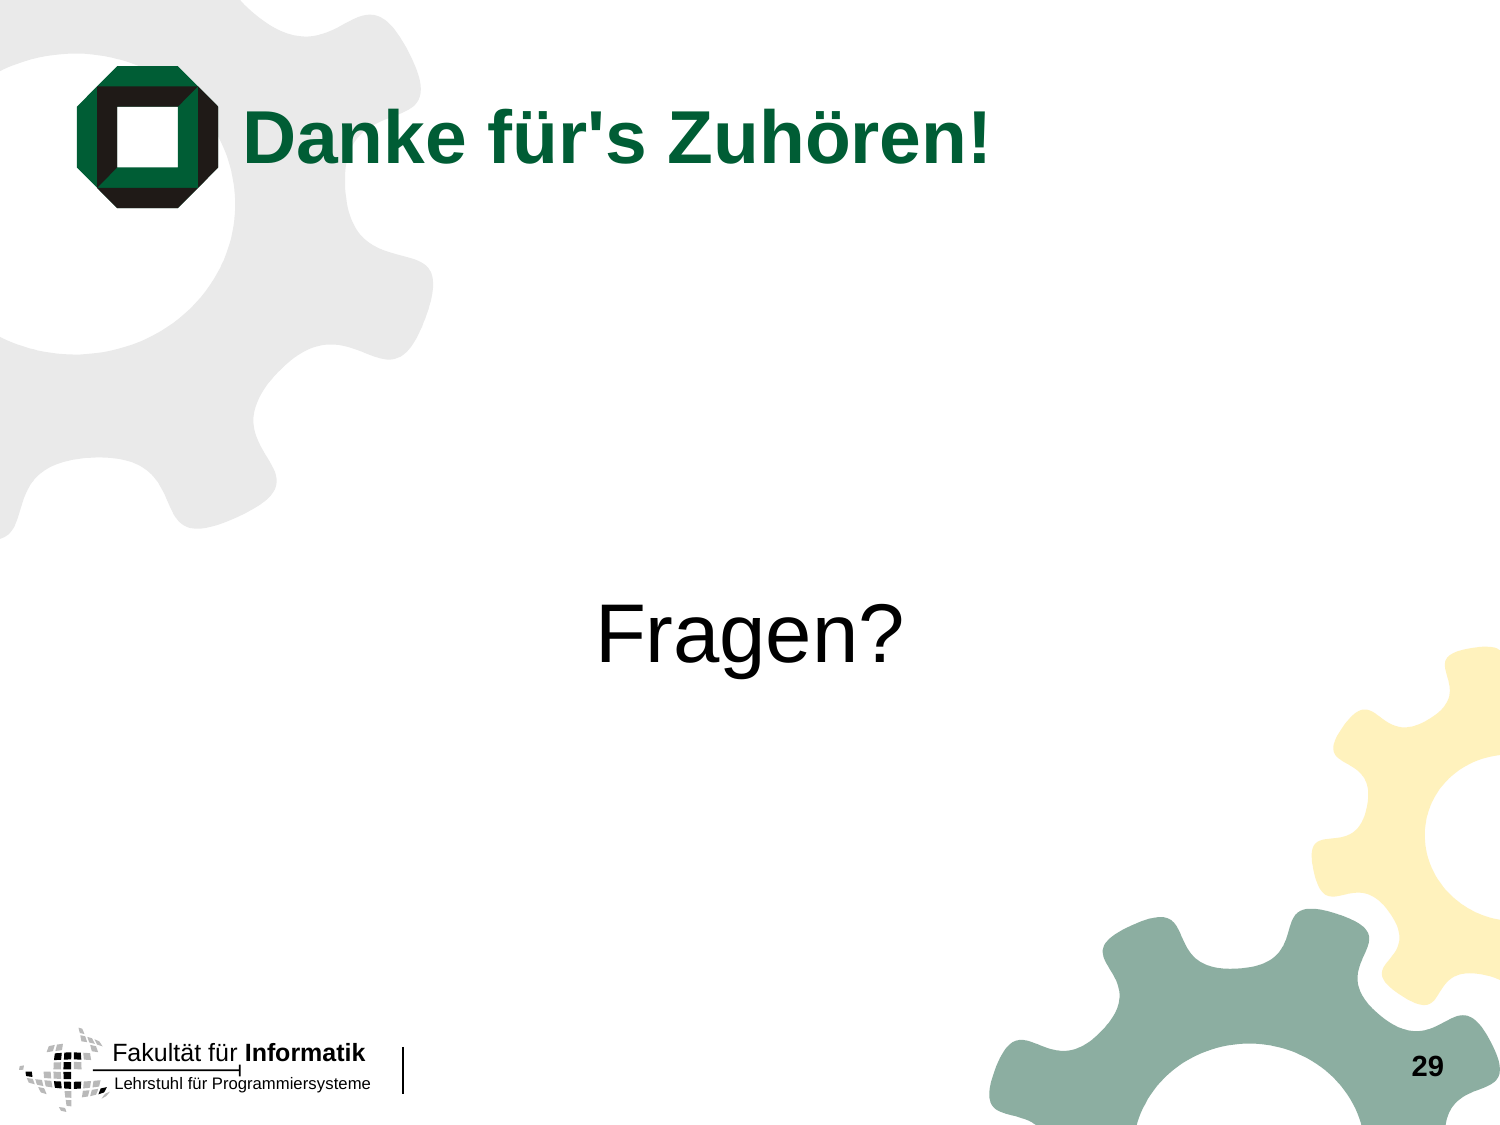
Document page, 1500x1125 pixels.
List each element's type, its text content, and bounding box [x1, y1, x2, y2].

subtitle Fragen? [75, 262, 1426, 1006]
title Danke für's Zuhören! [242, 19, 1425, 256]
